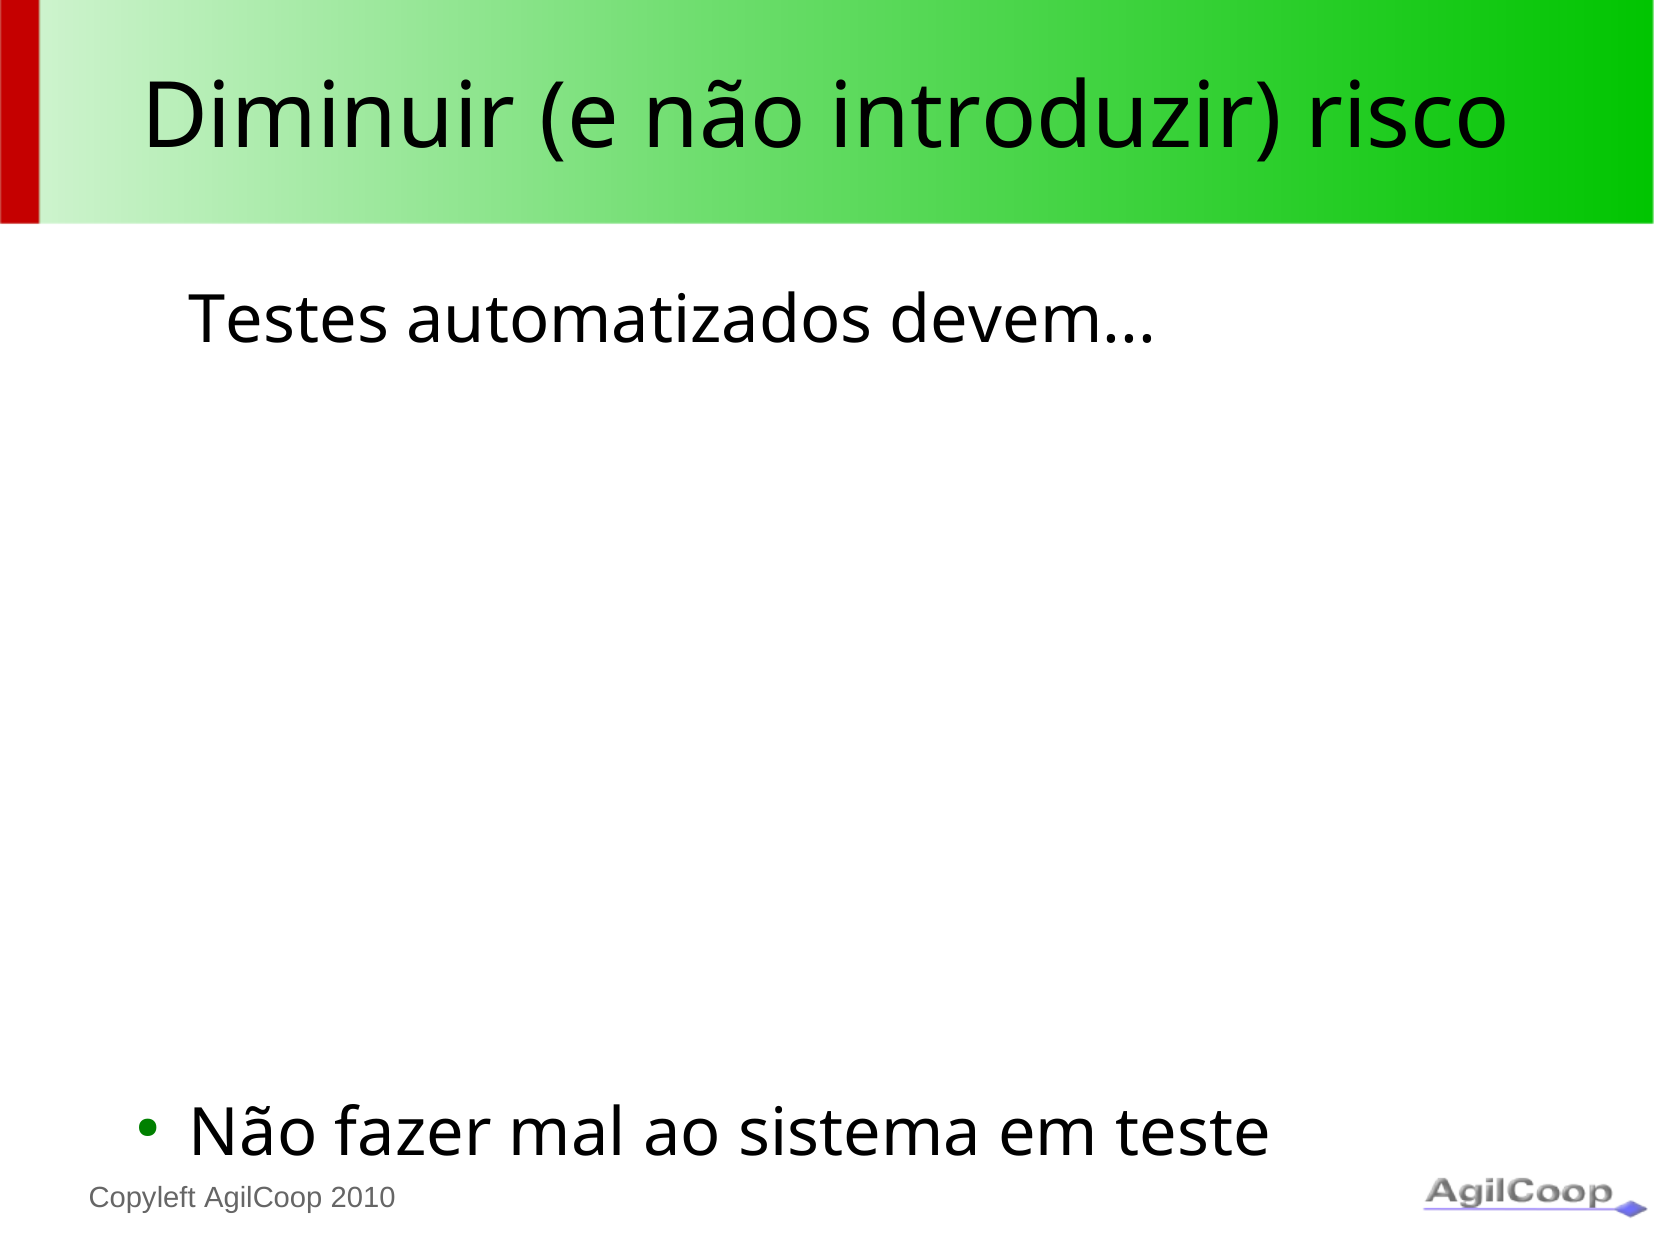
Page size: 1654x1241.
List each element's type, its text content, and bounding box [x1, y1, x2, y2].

title Diminuir (e não introduzir) risco [82, 8, 1571, 216]
picture [0, 0, 1654, 1241]
list Testes automatizados devem... Não fazer mal ao sistema em teste [118, 271, 1607, 1108]
